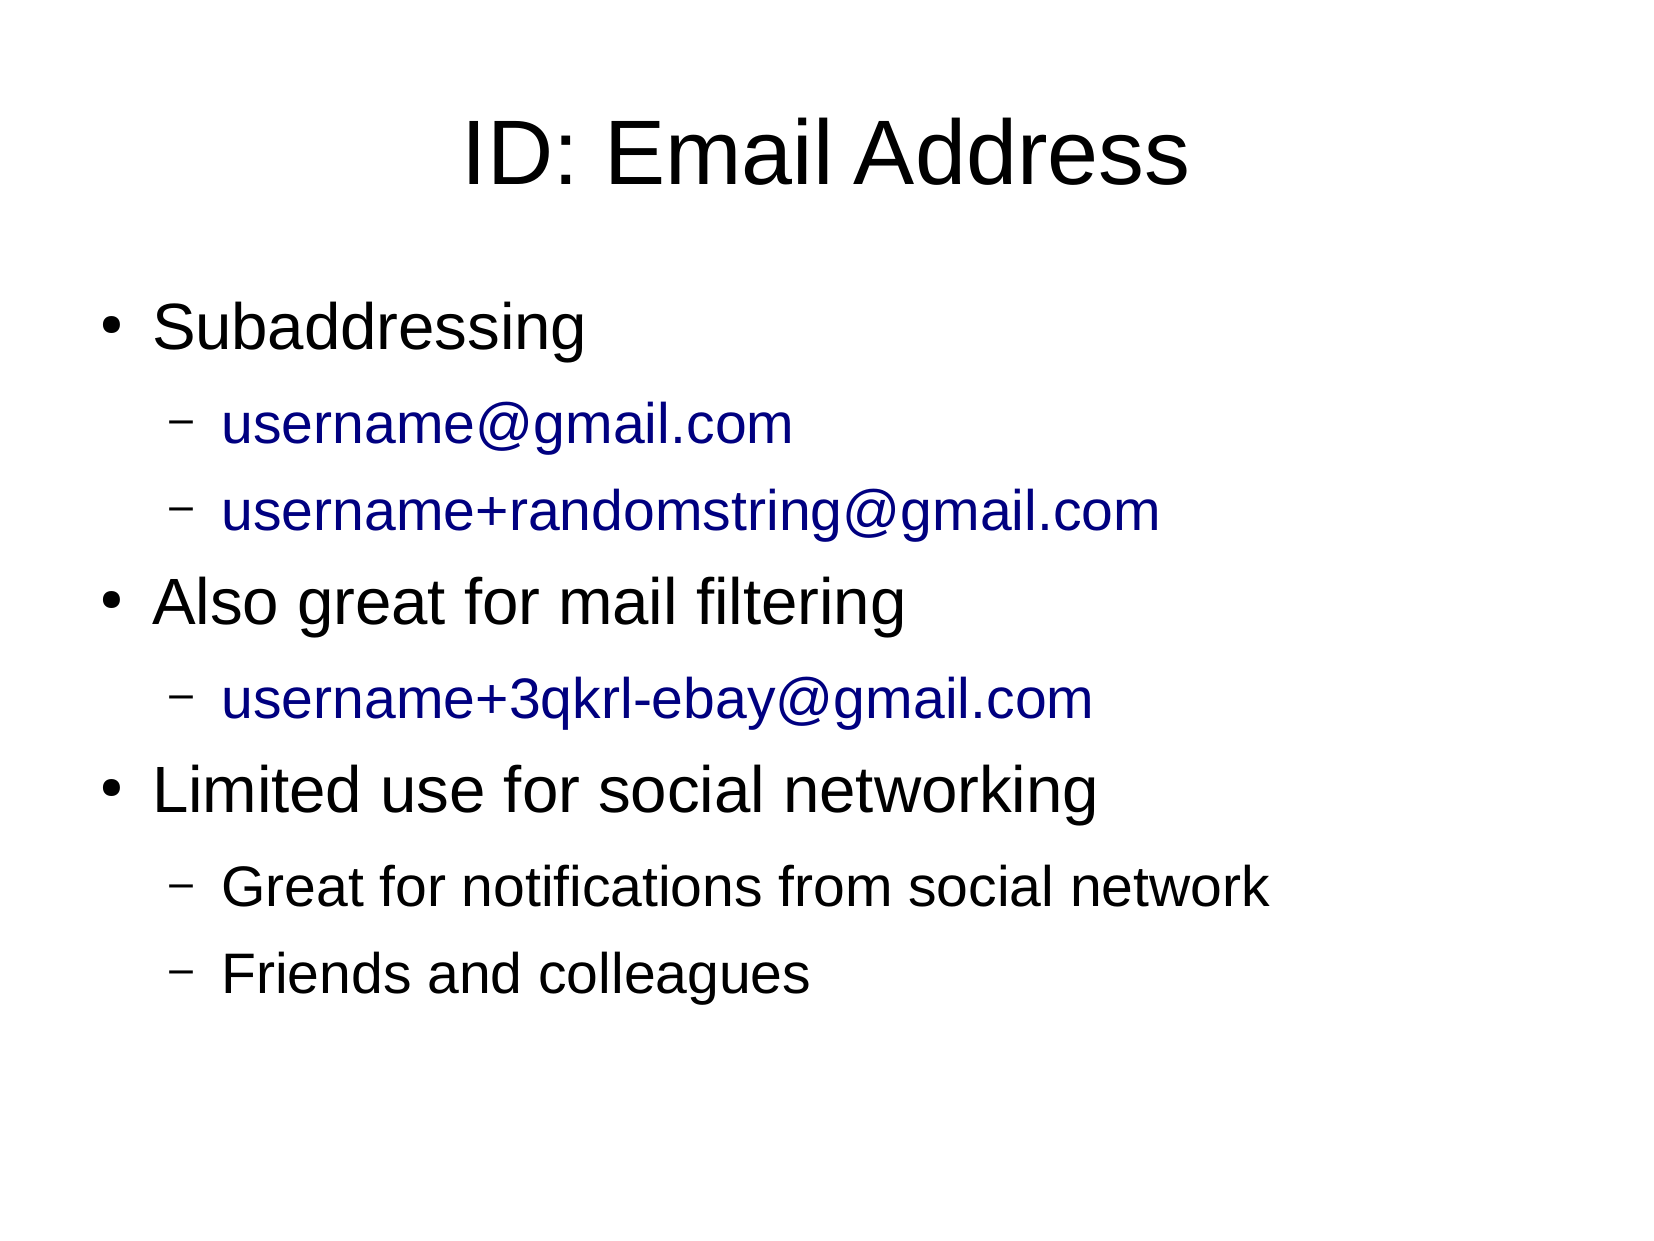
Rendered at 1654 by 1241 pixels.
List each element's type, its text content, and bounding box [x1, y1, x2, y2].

title ID: Email Address [82, 49, 1571, 257]
list Subaddressing username@gmail.com username+randomstring@gmail.com Also great for mail filtering username+3qkrl-ebay@gmail.com Limited use for social networking Great for notifications from social network Friends and colleagues [82, 290, 1538, 1010]
